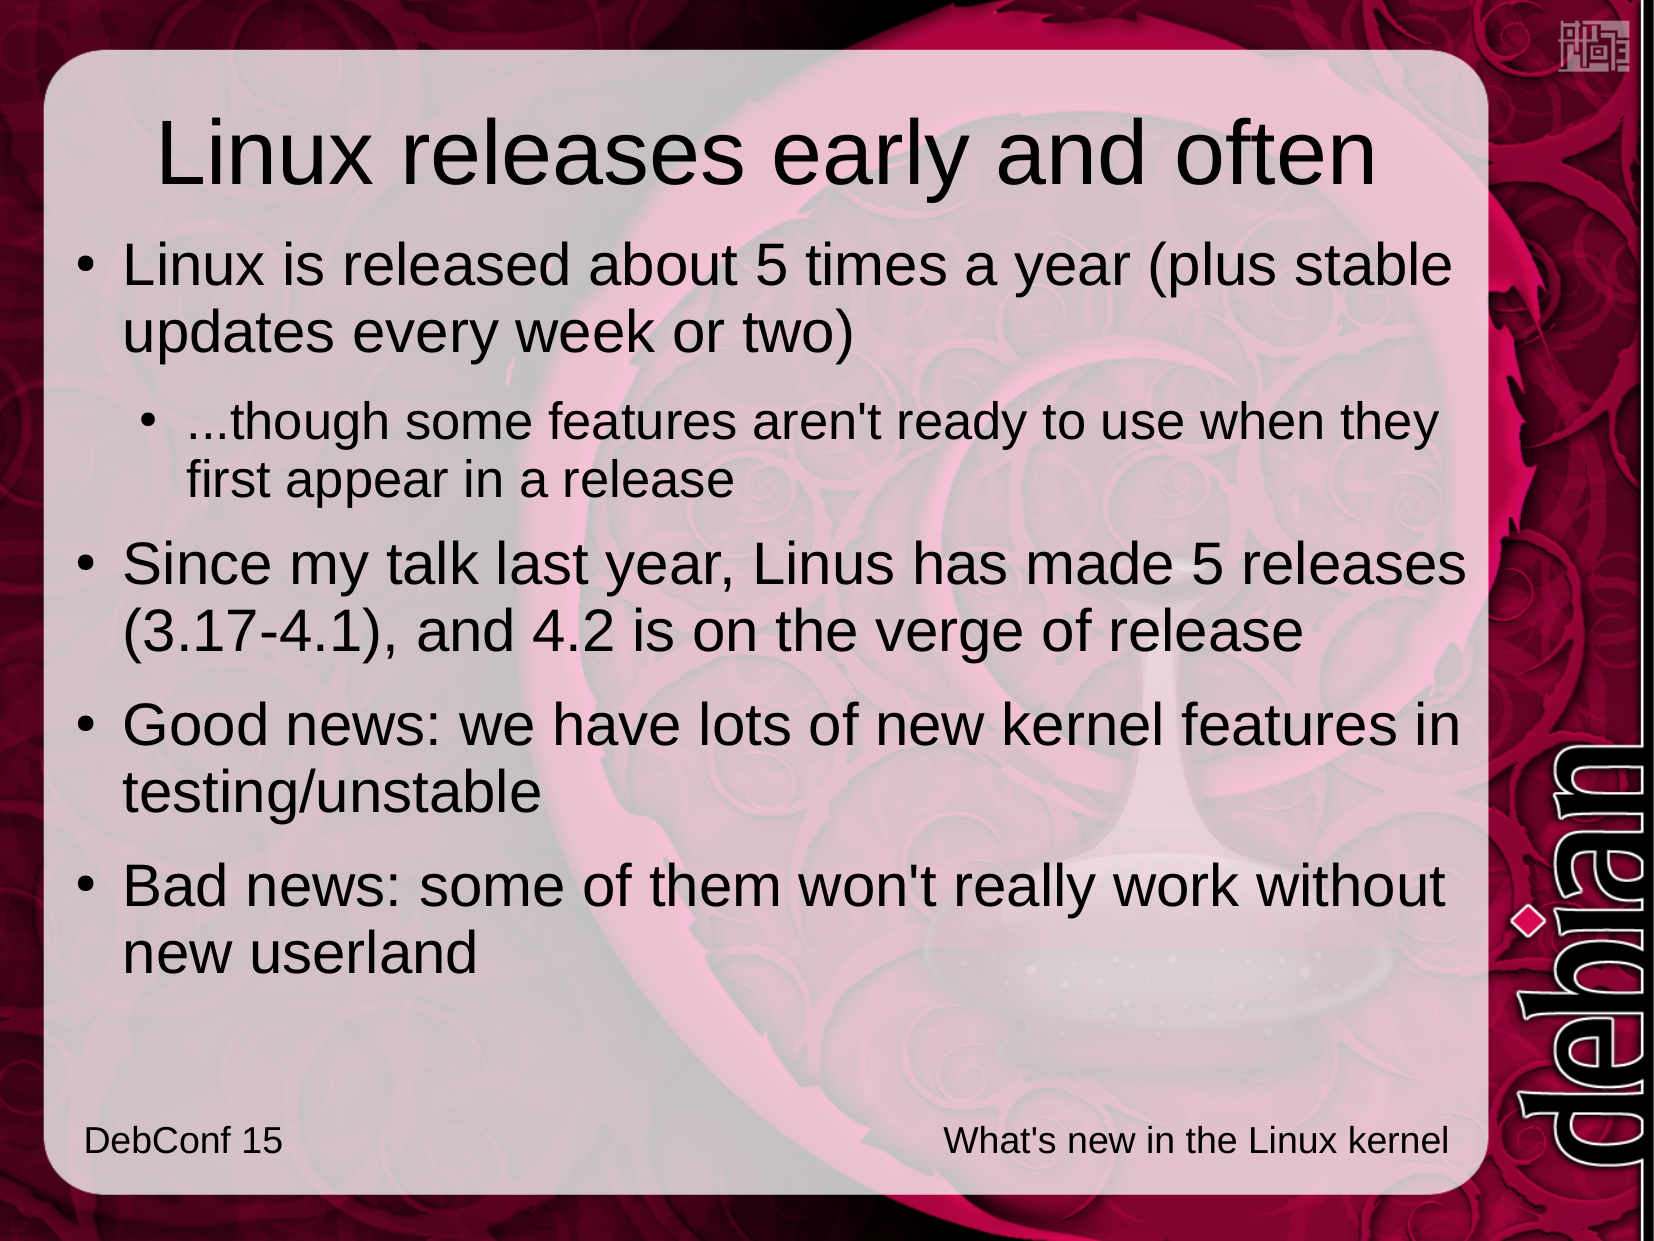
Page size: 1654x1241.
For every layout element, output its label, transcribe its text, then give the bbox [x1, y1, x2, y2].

text_box DebConf 15 [68, 1112, 746, 1170]
picture [0, 0, 1654, 1241]
list Linux is released about 5 times a year (plus stable updates every week or two) ...though some features aren't ready to use when they first appear in a release Since my talk last year, Linus has made 5 releases (3.17-4.1), and 4.2 is on the verge of release Good news: we have lots of new kernel features in testing/unstable Bad news: some of them won't really work without new userland [59, 231, 1477, 1050]
title Linux releases early and often [59, 49, 1477, 231]
text_box What's new in the Linux kernel [770, 1112, 1465, 1170]
